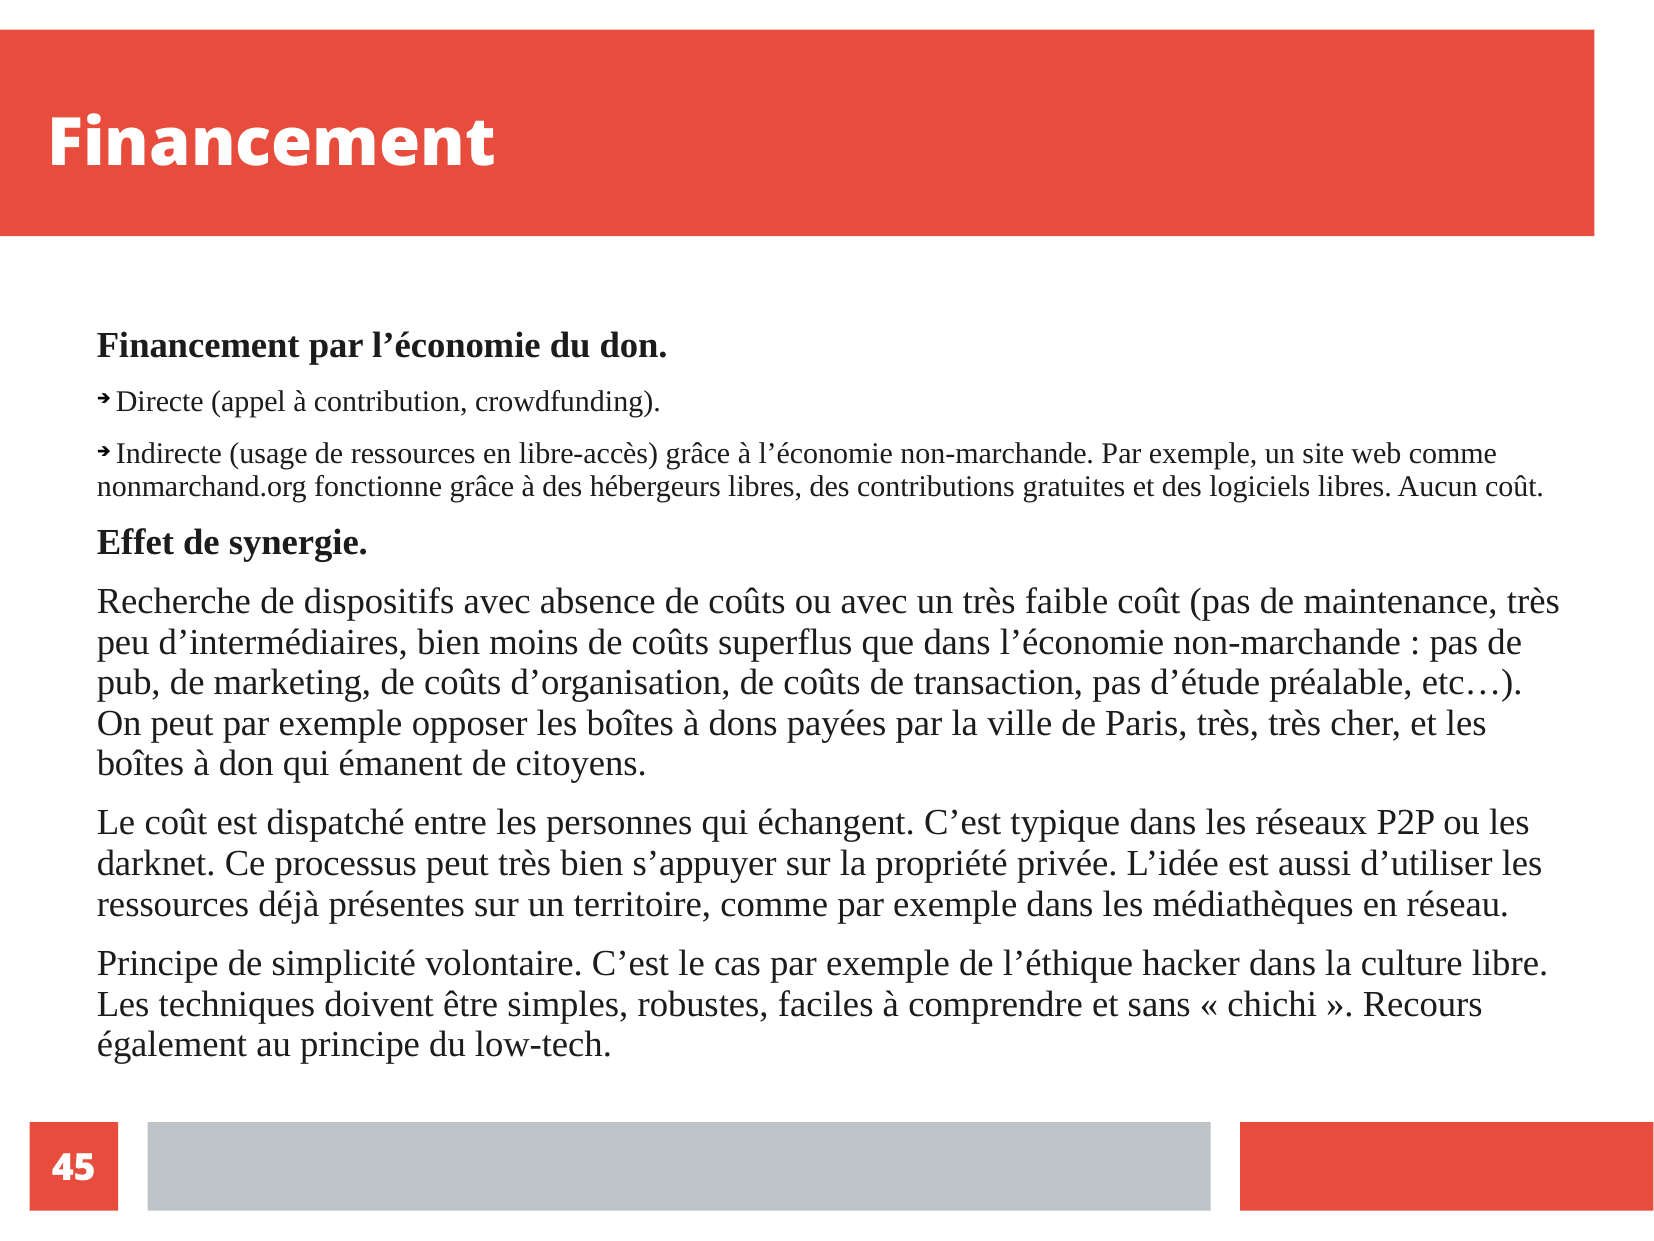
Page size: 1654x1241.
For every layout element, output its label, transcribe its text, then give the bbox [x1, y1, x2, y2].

title Financement [47, 94, 1583, 172]
list Financement par l’économie du don. Directe (appel à contribution, crowdfunding). Indirecte (usage de ressources en libre-accès) grâce à l’économie non-marchande. Par exemple, un site web comme nonmarchand.org fonctionne grâce à des hébergeurs libres, des contributions gratuites et des logiciels libres. Aucun coût. Effet de synergie. Recherche de dispositifs avec absence de coûts ou avec un très faible coût (pas de maintenance, très peu d’intermédiaires, bien moins de coûts superflus que dans l’économie non-marchande : pas de pub, de marketing, de coûts d’organisation, de coûts de transaction, pas d’étude préalable, etc…). On peut par exemple opposer les boîtes à dons payées par la ville de Paris, très, très cher, et les boîtes à don qui émanent de citoyens. Le coût est dispatché entre les personnes qui échangent. C’est typique dans les réseaux P2P ou les darknet. Ce processus peut très bien s’appuyer sur la propriété privée. L’idée est aussi d’utiliser les ressources déjà présentes sur un territoire, comme par exemple dans les médiathèques en réseau. Principe de simplicité volontaire. C’est le cas par exemple de l’éthique hacker dans la culture libre. Les techniques doivent être simples, robustes, faciles à comprendre et sans « chichi ». Recours également au principe du low-tech. [59, 324, 1565, 1093]
